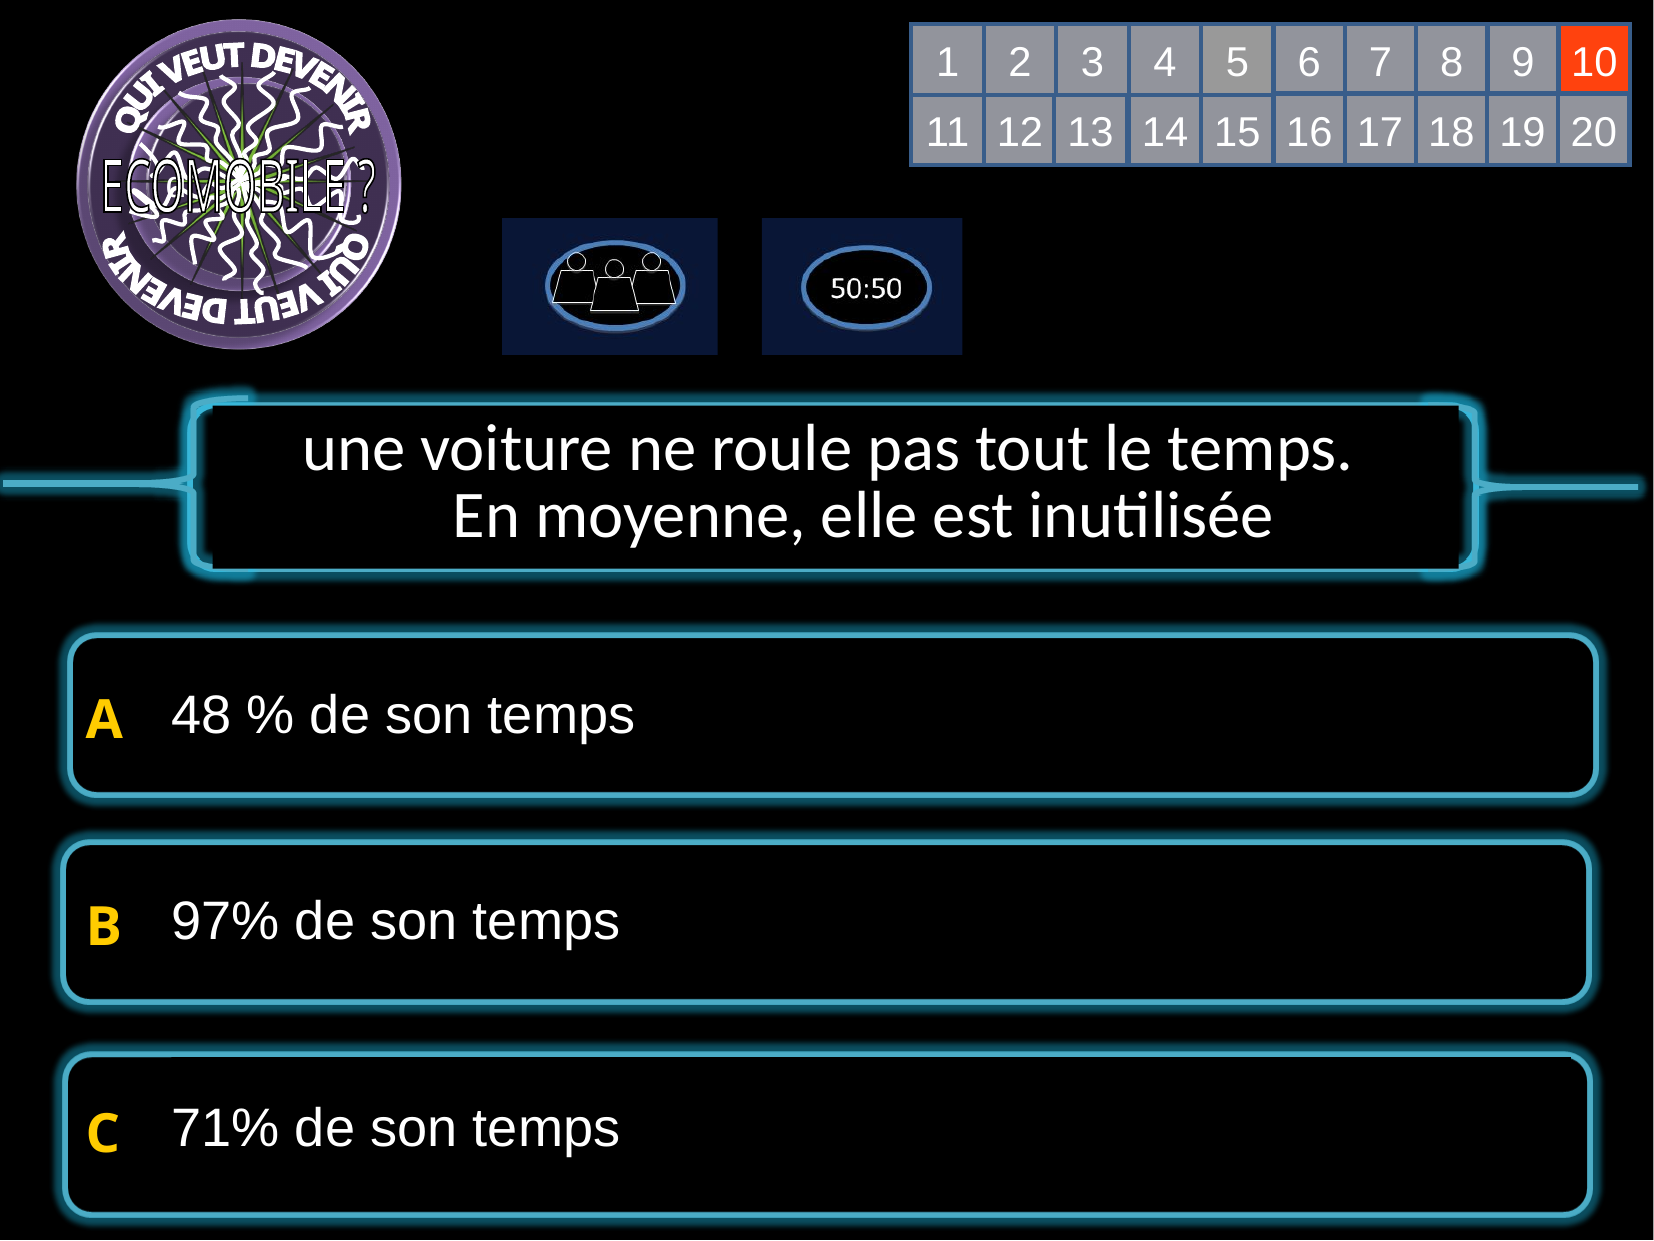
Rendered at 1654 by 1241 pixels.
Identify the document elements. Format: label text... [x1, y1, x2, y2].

text_box 20 [1558, 93, 1630, 166]
text_box 13 [1054, 94, 1127, 166]
text_box 3 [1056, 24, 1128, 95]
text_box 5 [1201, 24, 1273, 94]
text_box 1 [911, 24, 983, 94]
title une voiture ne roule pas tout le temps. En moyenne, elle est inutilisée [212, 405, 1459, 569]
text_box 17 [1345, 93, 1415, 166]
text_box 9 [1487, 24, 1558, 93]
picture [53, 18, 402, 370]
text_box 2 [983, 24, 1056, 94]
text_box 10 [1558, 24, 1630, 93]
picture [50, 615, 1616, 815]
text_box 15 [1201, 94, 1273, 166]
list 97% de son temps [171, 850, 1571, 993]
list 48 % de son temps [171, 643, 1571, 786]
picture [45, 1034, 1610, 1235]
text_box 12 [983, 94, 1054, 166]
text_box 8 [1416, 24, 1487, 93]
text_box 19 [1486, 93, 1558, 166]
text_box 7 [1344, 24, 1416, 93]
list 71% de son temps [171, 1057, 1571, 1199]
text_box 11 [911, 94, 983, 166]
picture [0, 377, 1654, 591]
text_box 4 [1128, 24, 1201, 94]
text_box 14 [1128, 94, 1201, 166]
text_box 16 [1273, 93, 1345, 166]
picture [43, 822, 1609, 1022]
text_box 6 [1273, 24, 1344, 93]
text_box 18 [1415, 93, 1486, 166]
